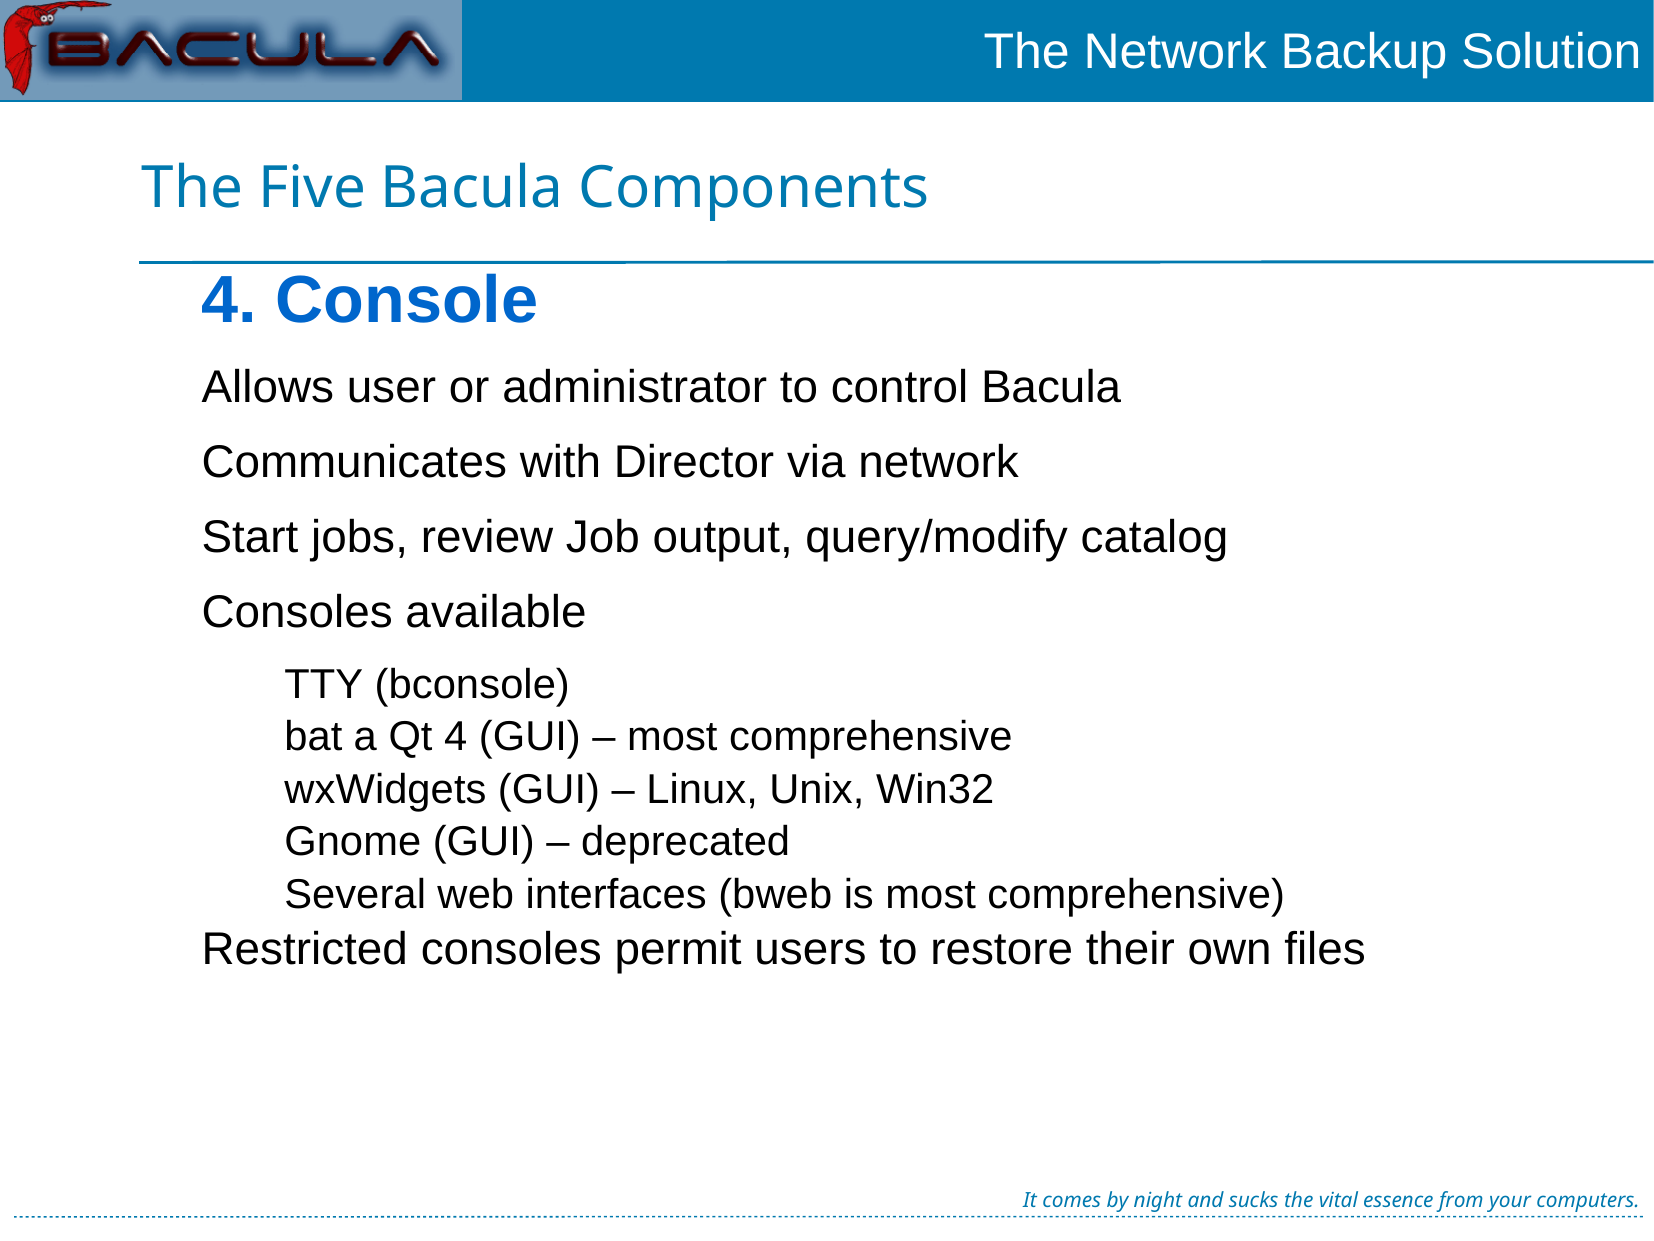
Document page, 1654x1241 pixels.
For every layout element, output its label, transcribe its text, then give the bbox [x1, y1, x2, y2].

list 4. Console Allows user or administrator to control Bacula Communicates with Director via network Start jobs, review Job output, query/modify catalog Consoles available TTY (bconsole) bat a Qt 4 (GUI) – most comprehensive wxWidgets (GUI) – Linux, Unix, Win32 Gnome (GUI) – deprecated Several web interfaces (bweb is most comprehensive) Restricted consoles permit users to restore their own files [107, 262, 1501, 1162]
picture [0, 0, 461, 99]
title The Five Bacula Components [141, 112, 1501, 226]
